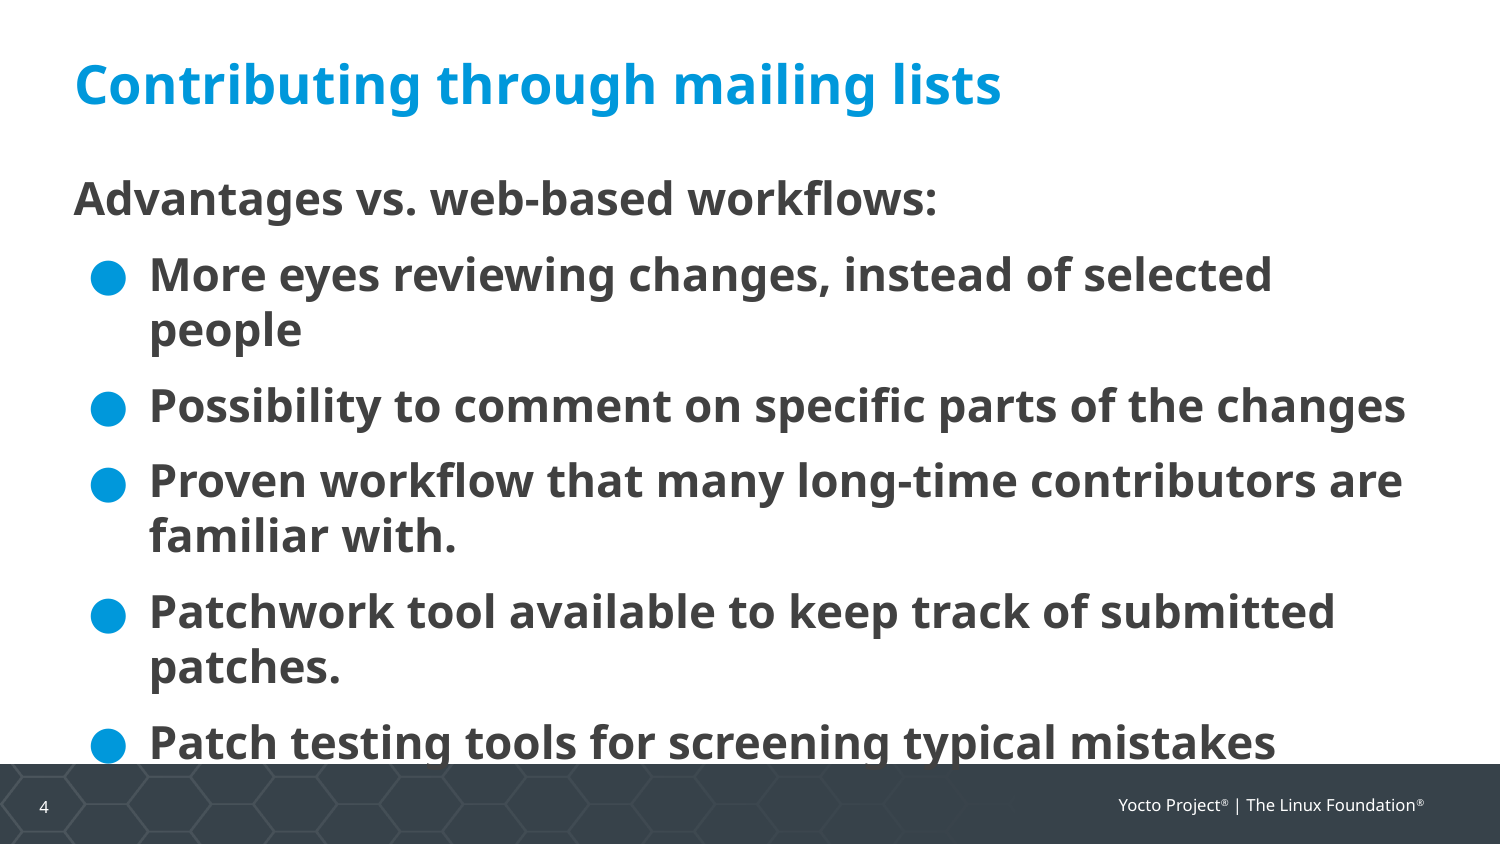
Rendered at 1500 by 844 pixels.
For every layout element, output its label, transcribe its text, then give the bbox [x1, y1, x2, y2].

list Advantages vs. web-based workflows: More eyes reviewing changes, instead of selected people Possibility to comment on specific parts of the changes Proven workflow that many long-time contributors are familiar with. Patchwork tool available to keep track of submitted patches. Patch testing tools for screening typical mistakes [73, 169, 1425, 728]
title Contributing through mailing lists [74, 50, 1425, 160]
picture [0, 0, 1500, 844]
